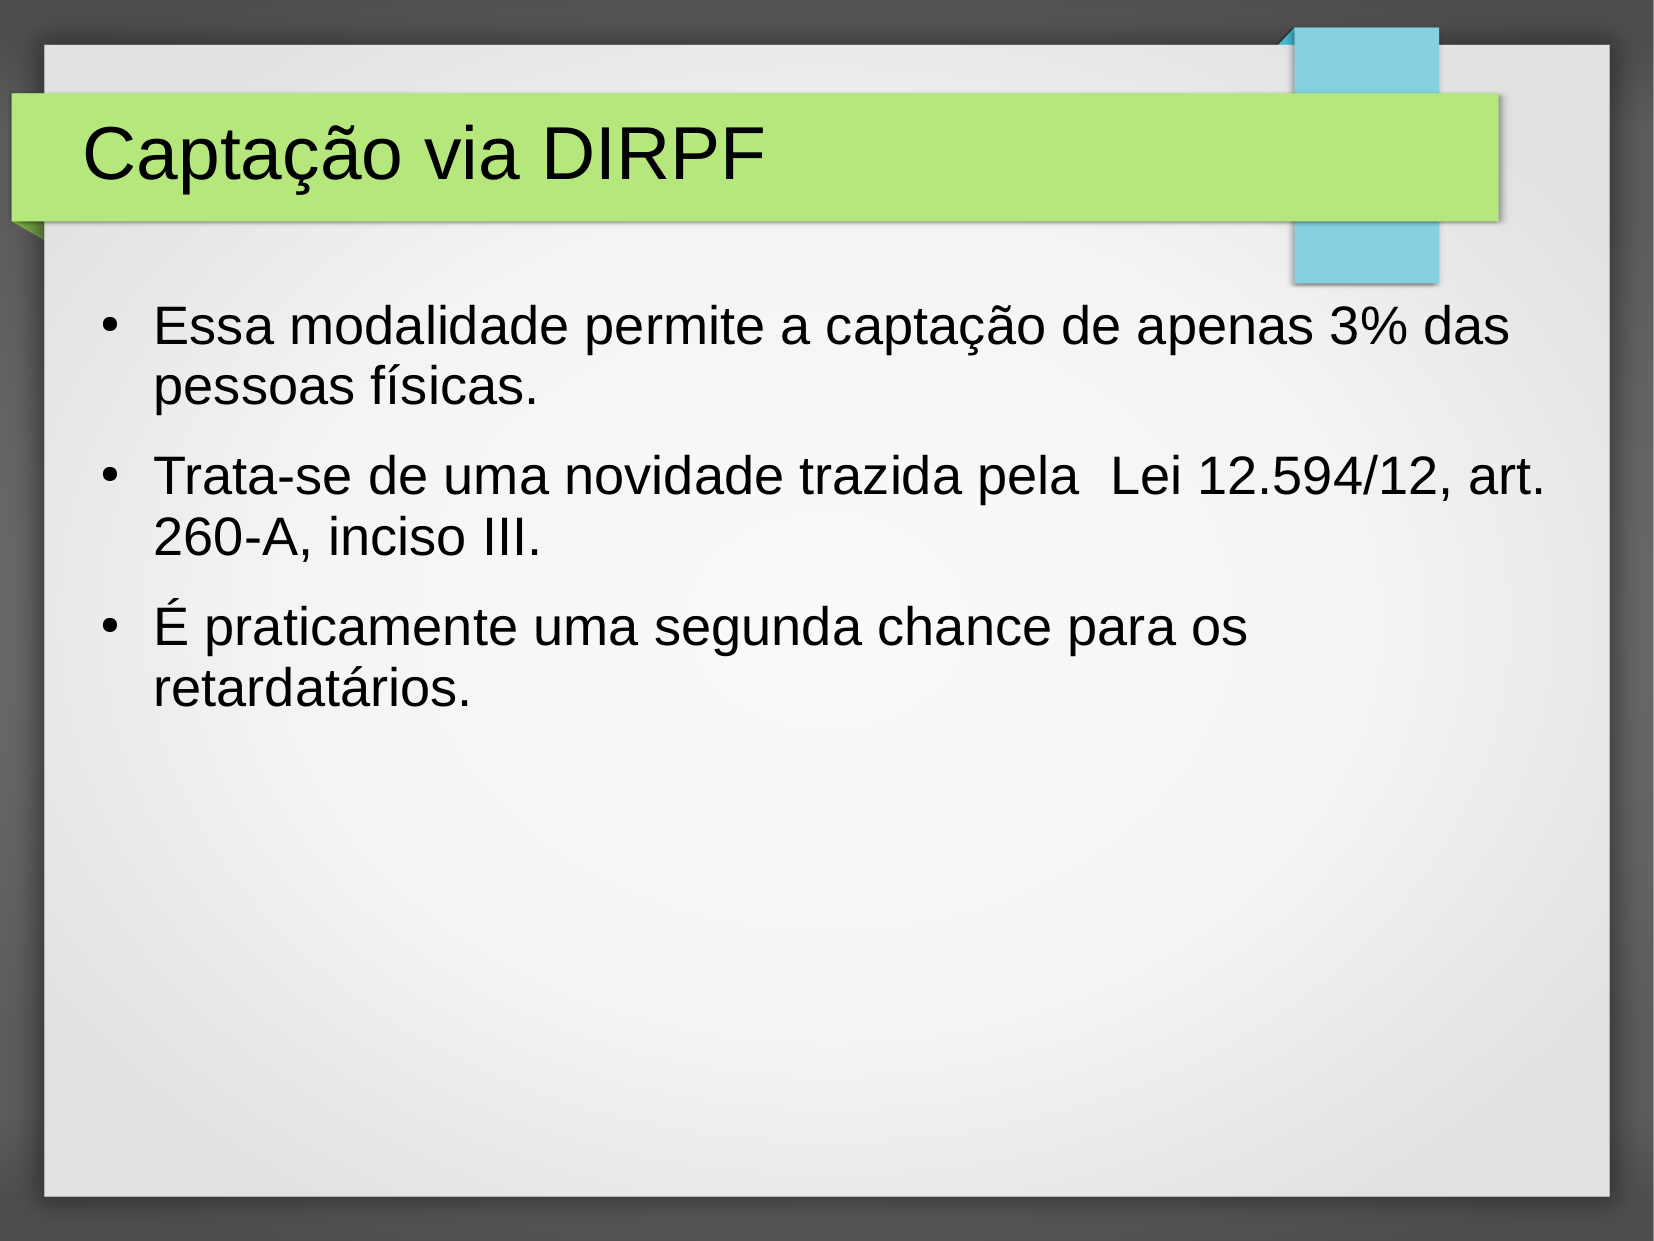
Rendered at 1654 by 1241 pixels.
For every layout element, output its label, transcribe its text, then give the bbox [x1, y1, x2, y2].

title Captação via DIRPF [82, 94, 1264, 213]
picture [0, 0, 1654, 1241]
list Essa modalidade permite a captação de apenas 3% das pessoas físicas. Trata-se de uma novidade trazida pela Lei 12.594/12, art. 260-A, inciso III. É praticamente uma segunda chance para os retardatários. [82, 295, 1571, 1015]
